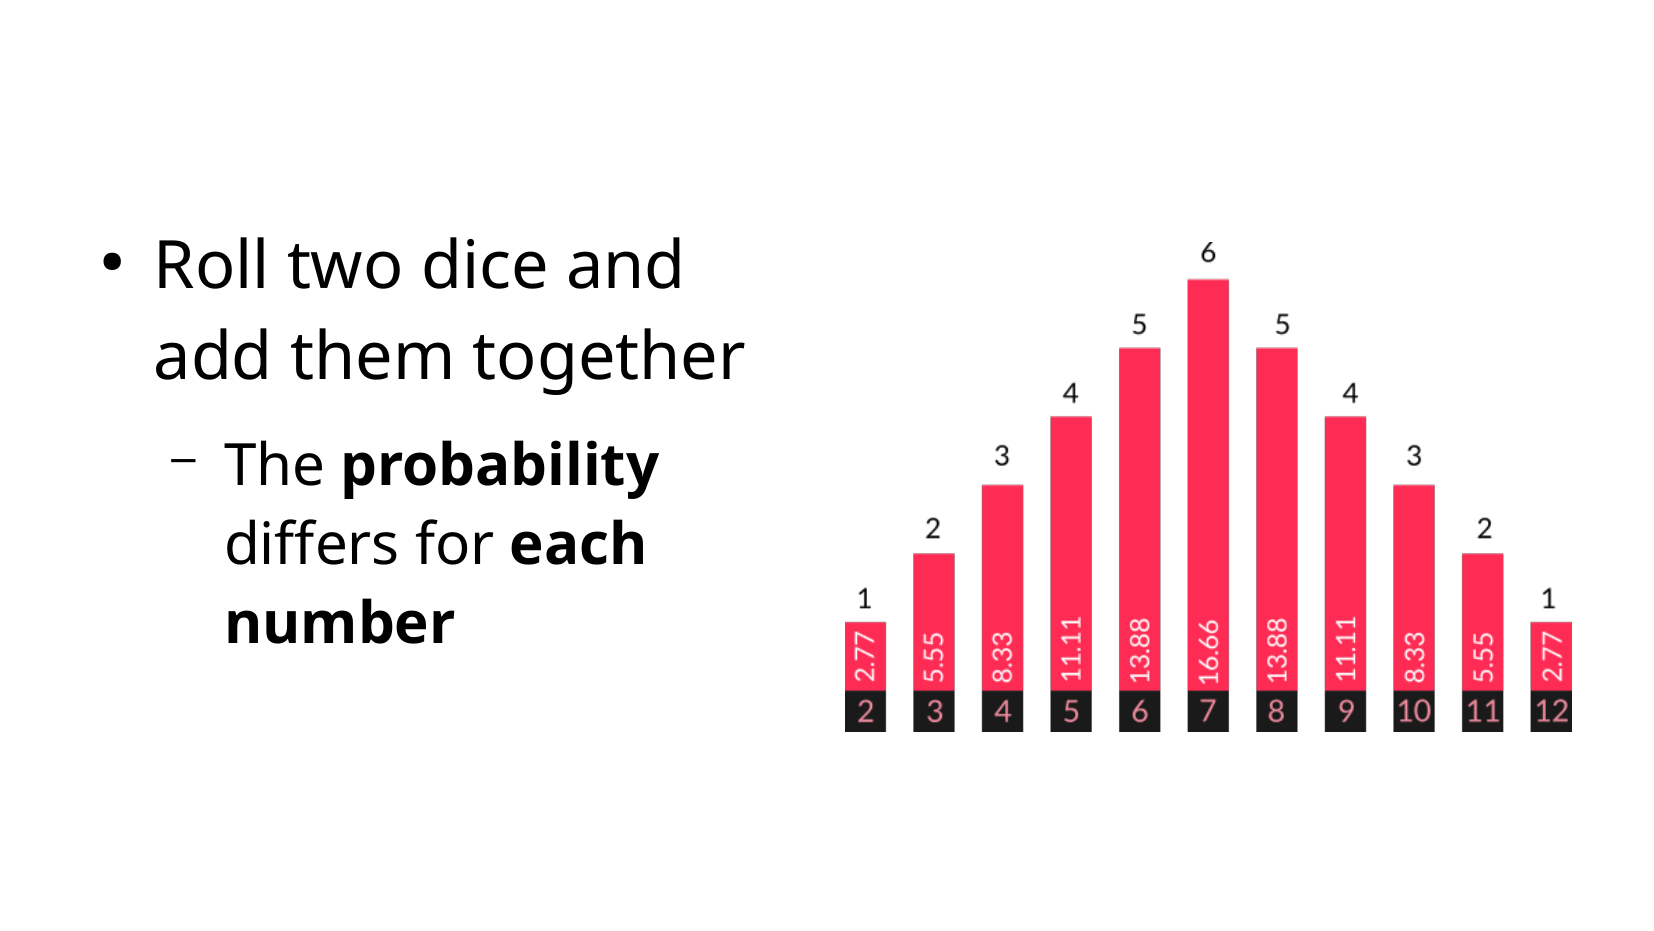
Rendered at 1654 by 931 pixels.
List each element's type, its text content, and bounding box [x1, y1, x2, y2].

list Roll two dice and add them together The probability differs for each number [82, 217, 809, 758]
picture [845, 242, 1572, 732]
